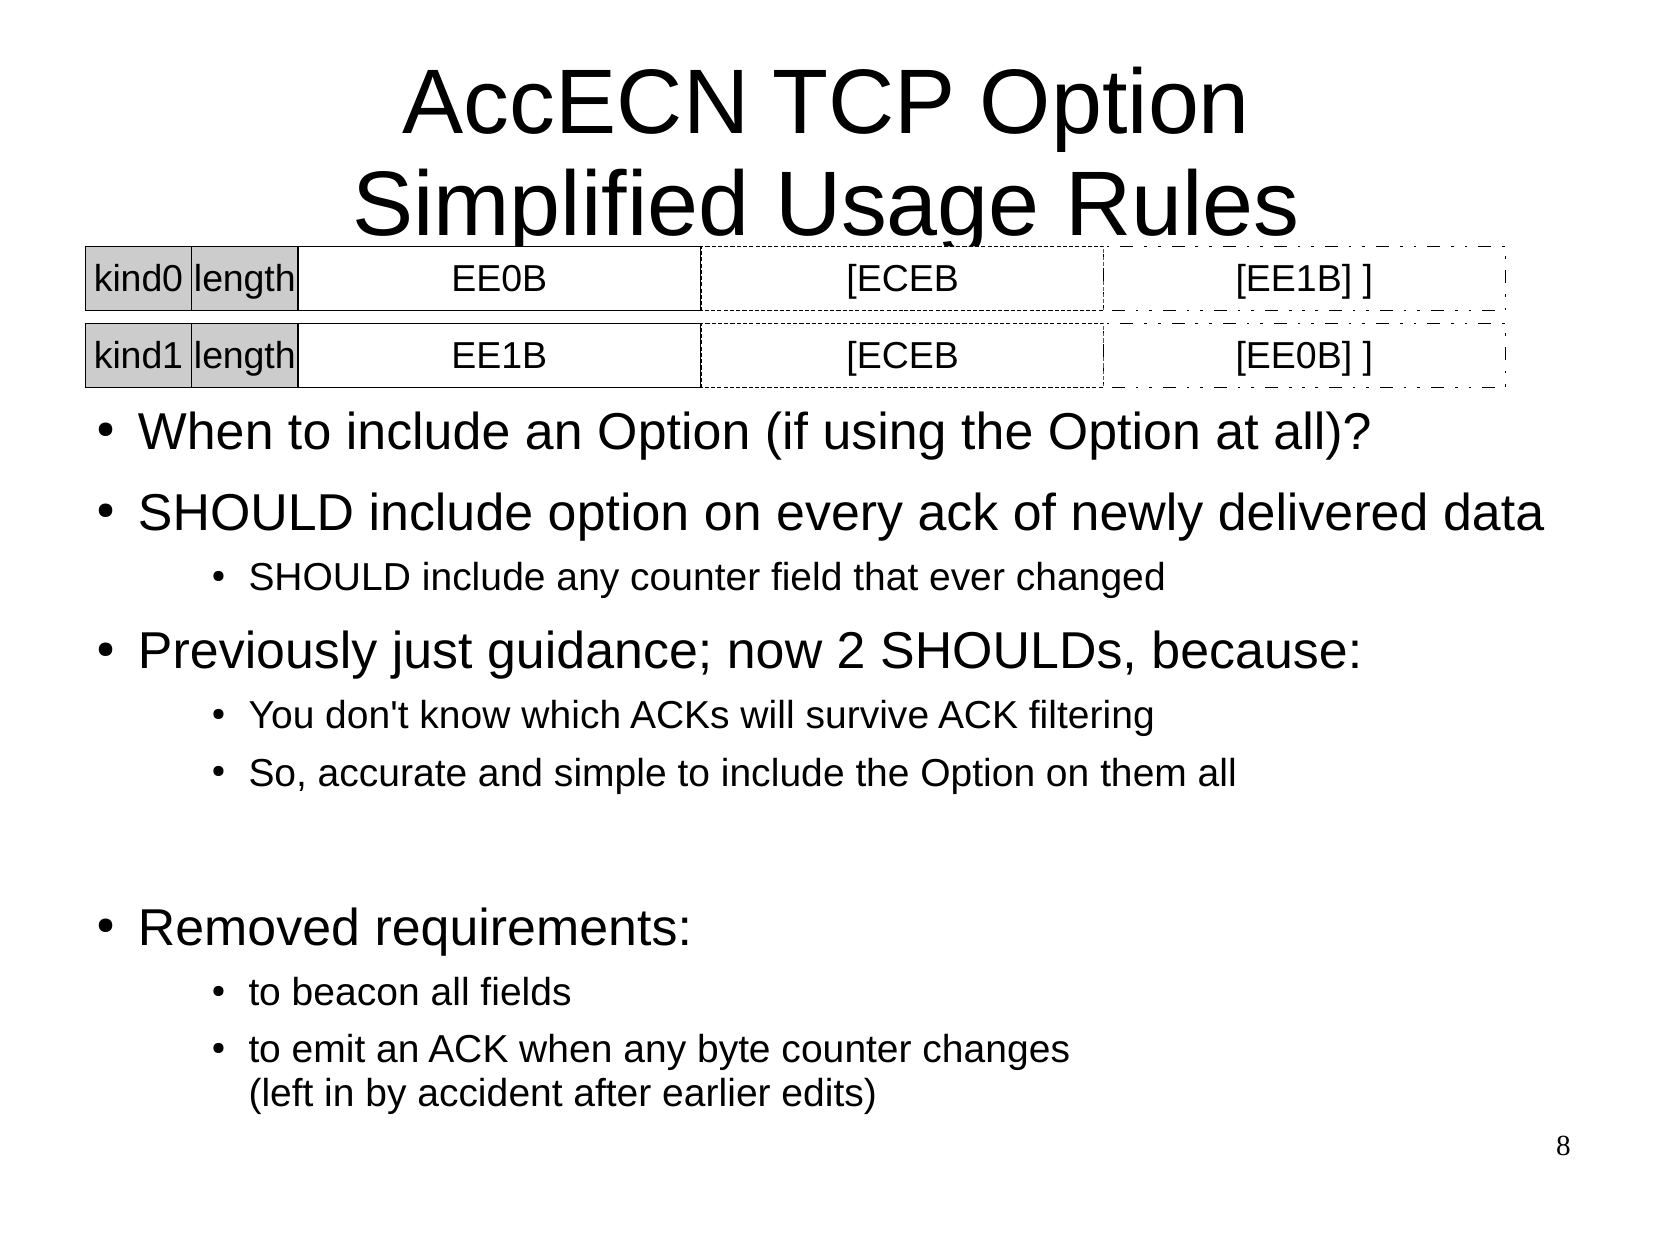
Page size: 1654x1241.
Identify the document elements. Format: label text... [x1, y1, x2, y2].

text_box EE0B [298, 246, 701, 311]
title AccECN TCP Option Simplified Usage Rules [82, 49, 1571, 257]
text_box EE1B [298, 323, 701, 388]
text_box kind1 [85, 323, 191, 388]
text_box length [191, 323, 298, 388]
text_box [ECEB [701, 246, 1103, 311]
text_box [EE0B] ] [1103, 323, 1506, 388]
text_box length [191, 246, 298, 311]
text_box [EE1B] ] [1103, 246, 1506, 311]
list When to include an Option (if using the Option at all)? SHOULD include option on every ack of newly delivered data SHOULD include any counter field that ever changed Previously just guidance; now 2 SHOULDs, because: You don't know which ACKs will survive ACK filtering So, accurate and simple to include the Option on them all Removed requirements: to beacon all fields to emit an ACK when any byte counter changes (left in by accident after earlier edits) [82, 402, 1571, 1116]
text_box [ECEB [701, 323, 1103, 388]
text_box kind0 [85, 246, 191, 311]
